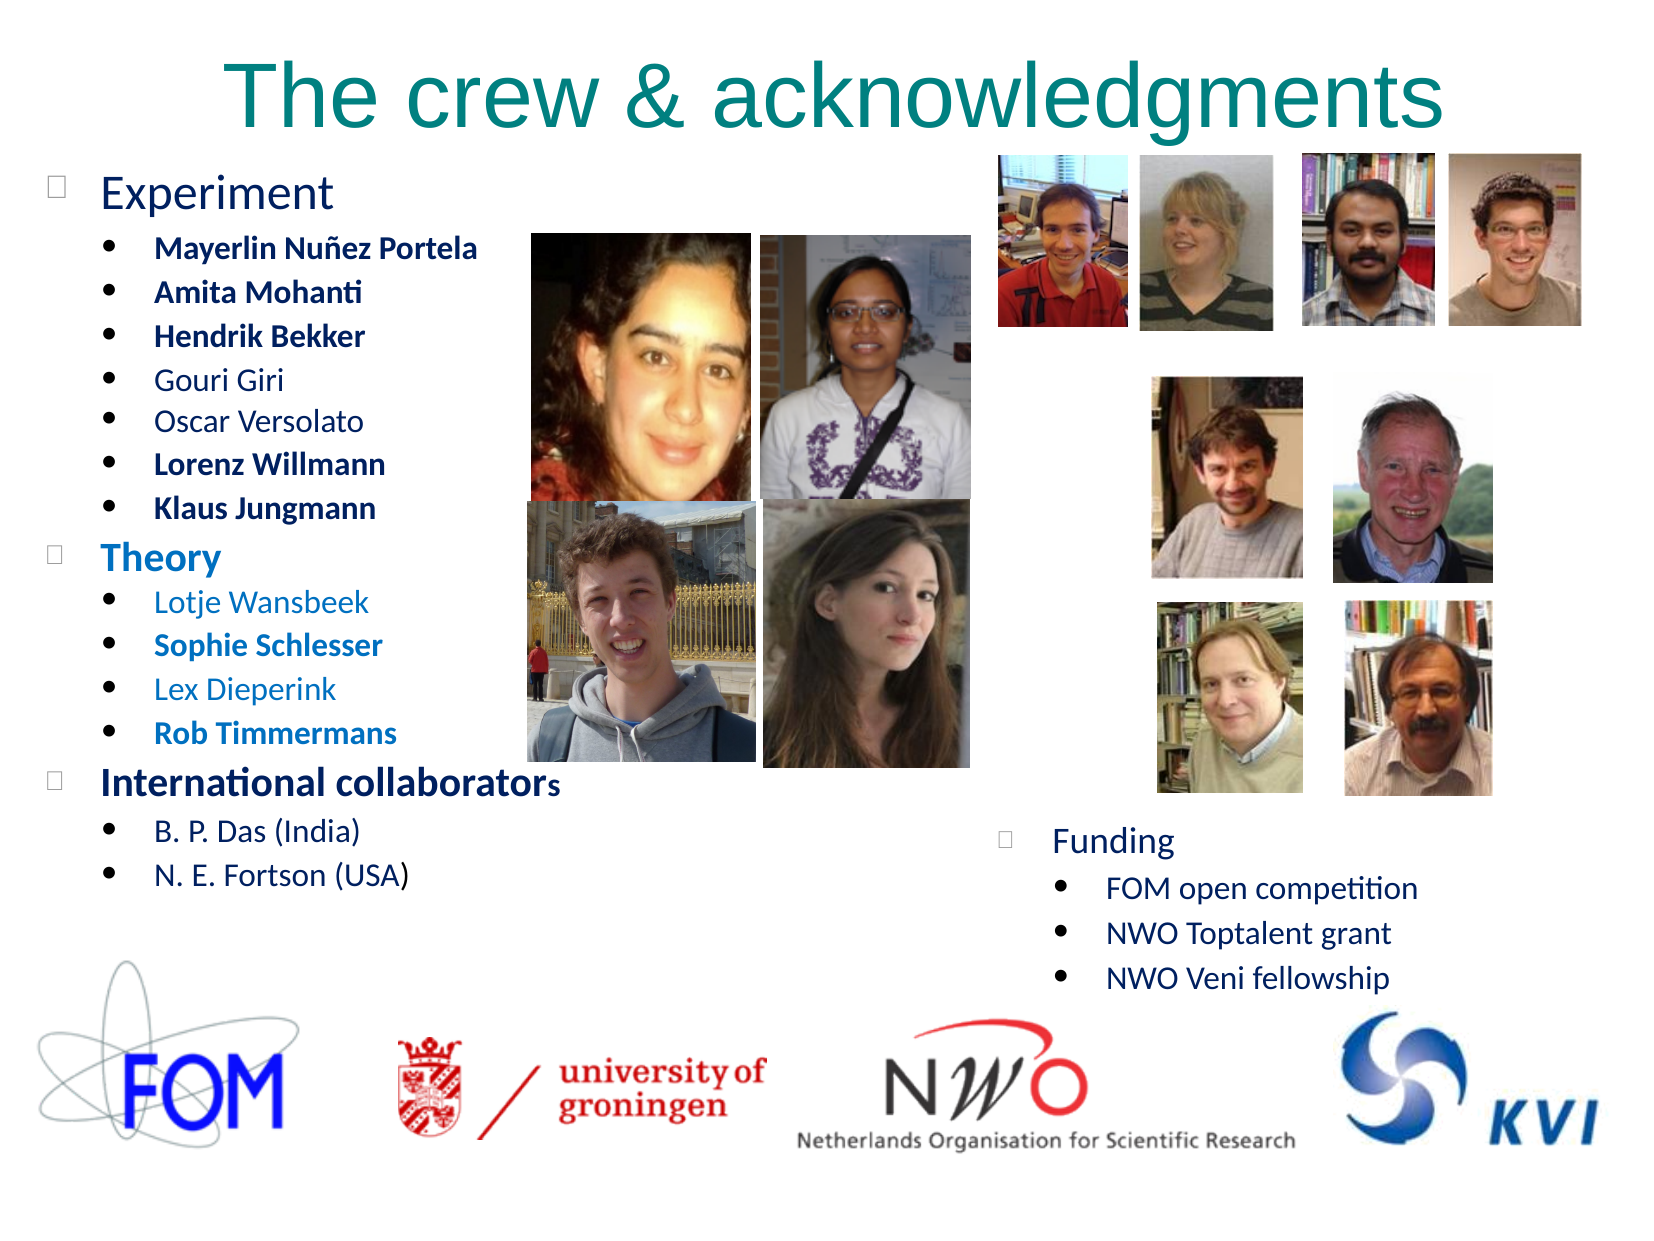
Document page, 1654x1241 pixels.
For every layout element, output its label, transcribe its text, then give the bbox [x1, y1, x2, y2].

picture [527, 233, 756, 762]
picture [1344, 600, 1493, 796]
picture [1302, 154, 1435, 326]
text_box Funding FOM open competition NWO Toptalent grant NWO Veni fellowship [981, 810, 1507, 1016]
picture [760, 235, 971, 769]
picture [1448, 153, 1582, 326]
picture [1151, 376, 1303, 579]
picture [25, 954, 310, 1162]
picture [1157, 602, 1303, 794]
title The crew & acknowledgments [156, 22, 1506, 154]
picture [998, 155, 1128, 327]
picture [398, 1005, 1654, 1163]
picture [1333, 372, 1493, 583]
list Experiment Mayerlin Nuñez Portela Amita Mohanti Hendrik Bekker Gouri Giri Oscar Versolato Lorenz Willmann Klaus Jungmann Theory Lotje Wansbeek Sophie Schlesser Lex Dieperink Rob Timmermans International collaborators B. P. Das (India) N. E. Fortson (USA) [29, 147, 760, 967]
picture [1139, 155, 1274, 331]
